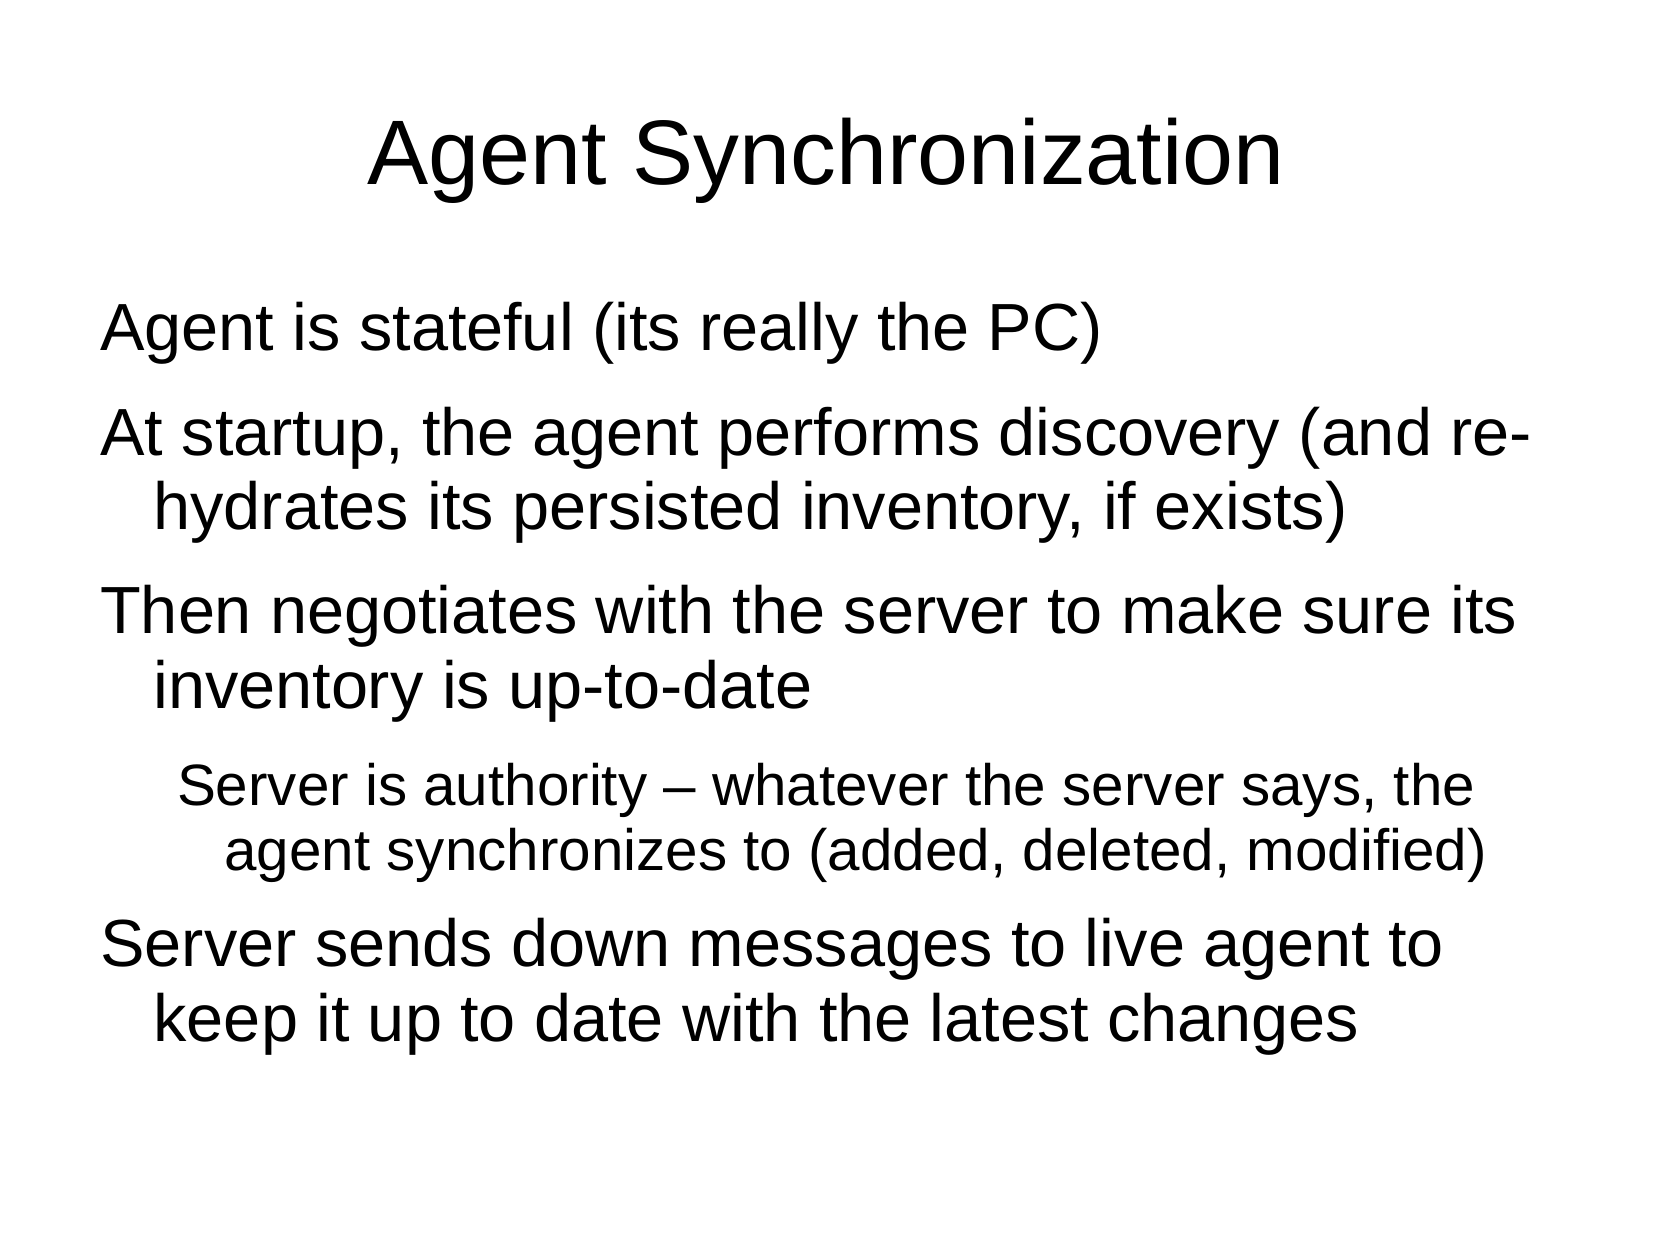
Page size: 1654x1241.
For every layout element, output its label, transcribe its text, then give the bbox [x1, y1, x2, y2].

title Agent Synchronization [82, 56, 1571, 250]
list Agent is stateful (its really the PC) At startup, the agent performs discovery (and re-hydrates its persisted inventory, if exists) Then negotiates with the server to make sure its inventory is up-to-date Server is authority – whatever the server says, the agent synchronizes to (added, deleted, modified) Server sends down messages to live agent to keep it up to date with the latest changes [82, 290, 1571, 1094]
